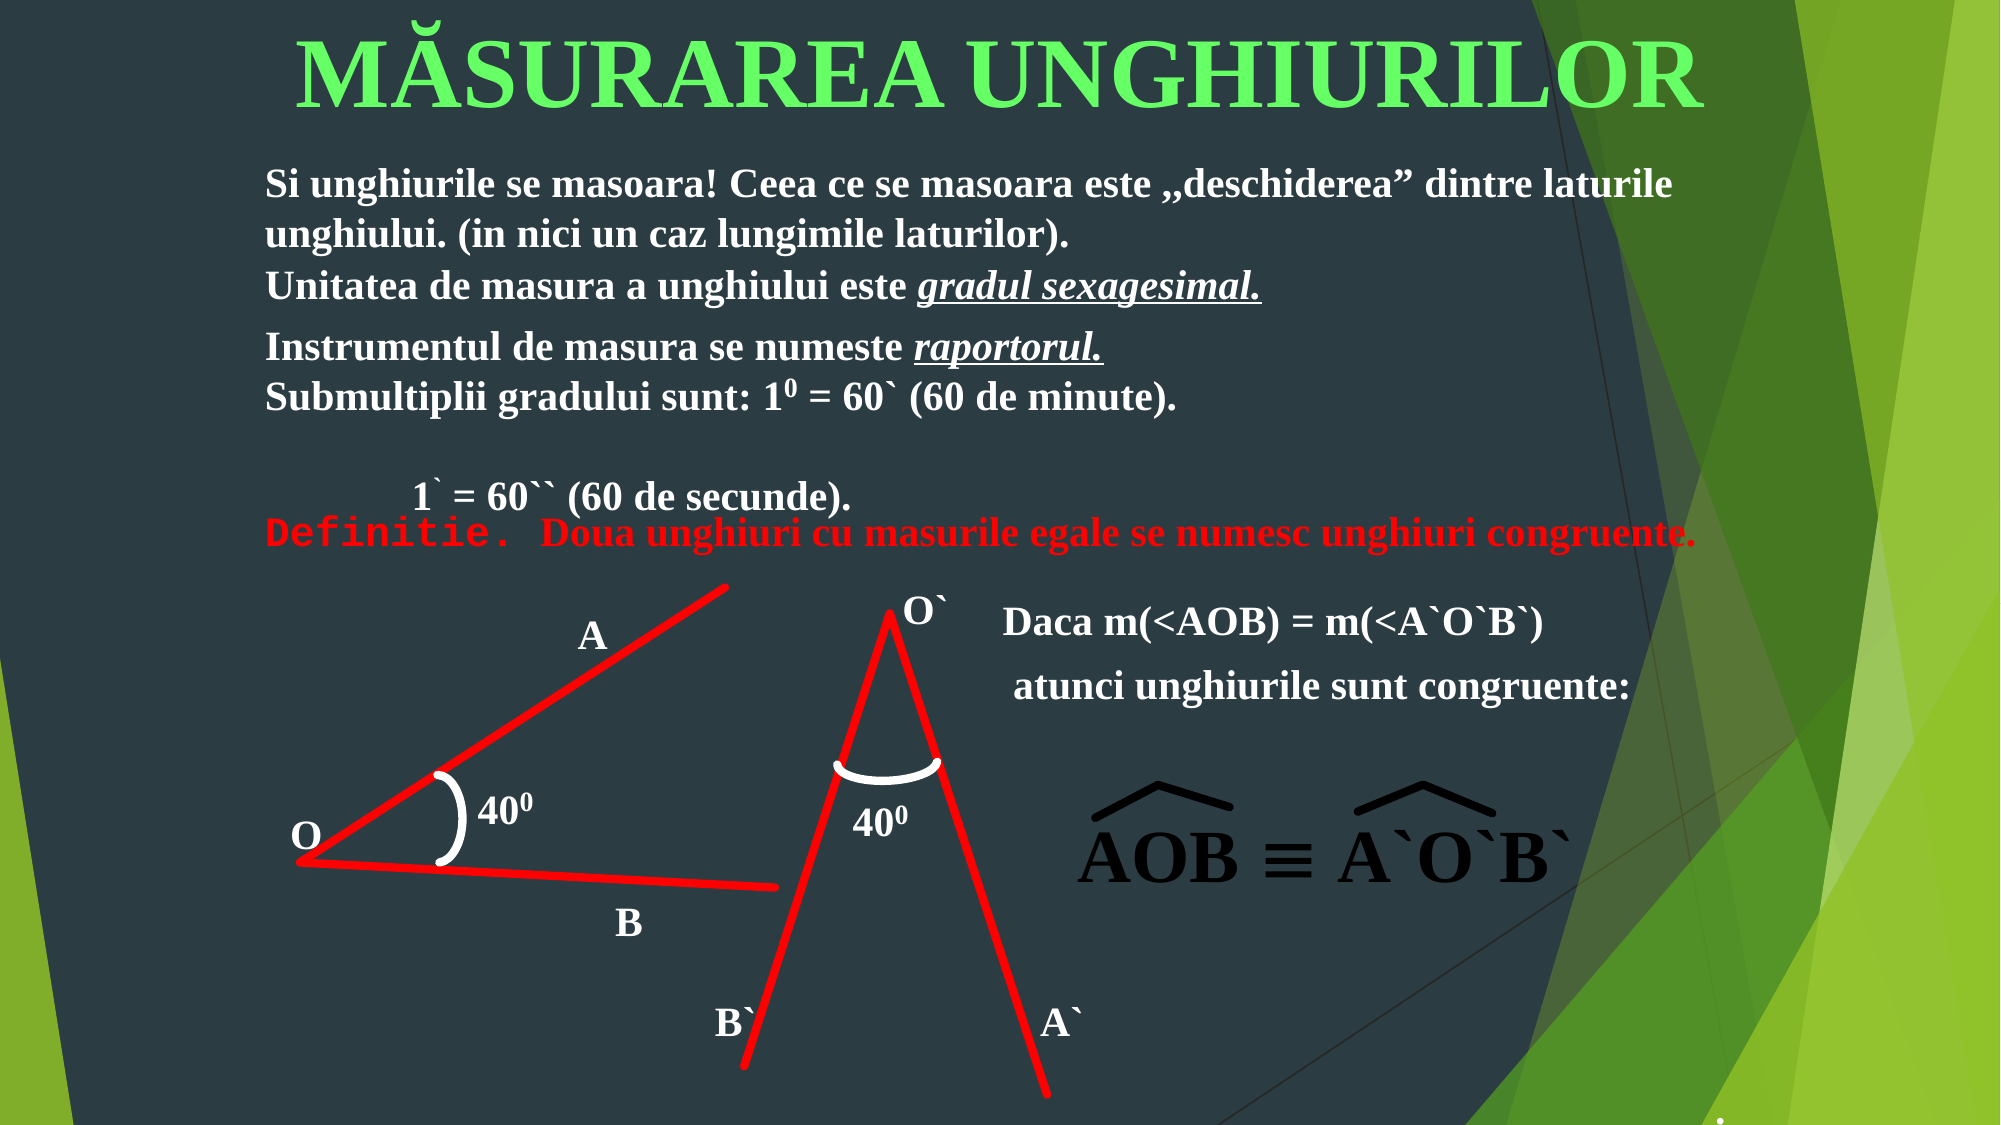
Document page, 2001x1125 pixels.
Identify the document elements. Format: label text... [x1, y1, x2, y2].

text_box B [600, 887, 700, 953]
text_box . [1700, 1074, 1751, 1125]
text_box MĂSURAREA UNGHIURILOR [249, 0, 1750, 136]
text_box O [275, 800, 376, 866]
text_box Submultiplii gradului sunt: 10 = 60` (60 de minute). 1` = 60`` (60 de secunde). [249, 361, 1750, 477]
text_box Instrumentul de masura se numeste raportorul. [249, 311, 1750, 361]
text_box O` [887, 575, 1000, 641]
text_box AOB  A`O`B` [1062, 800, 1626, 906]
text_box Unitatea de masura a unghiului este gradul sexagesimal. [249, 249, 1713, 311]
text_box Si unghiurile se masoara! Ceea ce se masoara este ,,deschiderea” dintre laturile unghiului. (in nici un caz lungimile laturilor). [249, 148, 1750, 264]
text_box A [562, 600, 663, 666]
text_box 400 [837, 787, 988, 853]
text_box Definitie. Doua unghiuri cu masurile egale se numesc unghiuri congruente. [249, 497, 1750, 563]
text_box Daca m(<AOB) = m(<A`O`B`) [987, 586, 1701, 650]
text_box A` [1025, 987, 1101, 1053]
text_box atunci unghiurile sunt congruente: [987, 650, 1713, 716]
text_box 400 [462, 774, 613, 841]
text_box B` [699, 987, 775, 1053]
